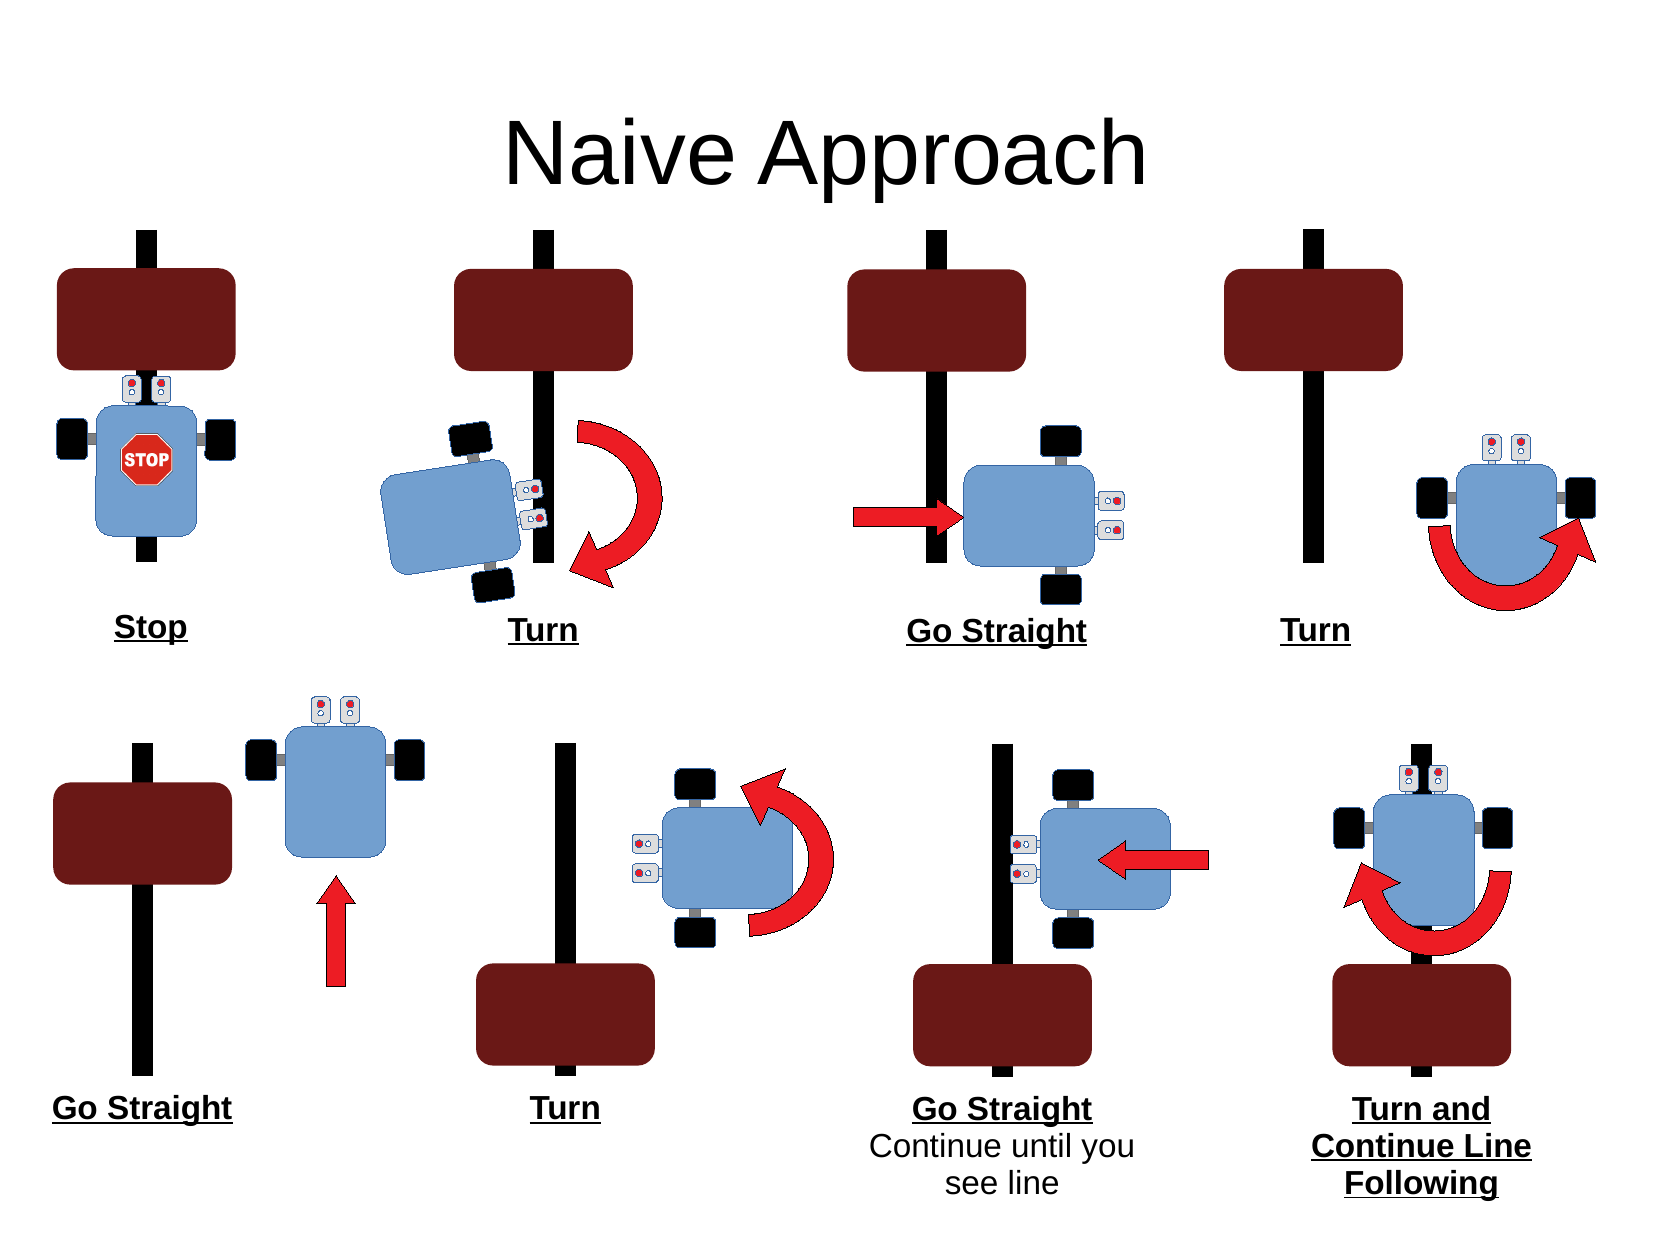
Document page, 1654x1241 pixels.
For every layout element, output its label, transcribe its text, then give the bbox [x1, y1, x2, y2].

text_box [380, 421, 548, 603]
text_box Turn [384, 604, 702, 693]
text_box Go Straight [0, 1082, 301, 1172]
text_box [632, 768, 834, 948]
picture [120, 433, 173, 486]
text_box [1333, 765, 1513, 956]
text_box [1416, 434, 1596, 611]
text_box [245, 696, 425, 858]
text_box [569, 420, 663, 588]
text_box [913, 964, 1092, 1067]
text_box [454, 268, 633, 372]
text_box [1332, 964, 1512, 1067]
text_box Turn and Continue Line Following [1263, 1083, 1581, 1241]
text_box Turn [1157, 604, 1475, 694]
text_box [56, 268, 236, 371]
text_box [847, 269, 1027, 372]
title Naive Approach [82, 49, 1571, 257]
text_box [1224, 268, 1403, 372]
text_box Go Straight Continue until you see line [843, 1083, 1161, 1241]
text_box [476, 963, 655, 1066]
text_box [853, 425, 1125, 604]
text_box [53, 782, 233, 885]
text_box Go Straight [838, 604, 1156, 694]
text_box [56, 375, 236, 537]
text_box Stop [0, 600, 310, 670]
text_box [316, 875, 356, 987]
text_box Turn [406, 1082, 724, 1172]
text_box [1010, 769, 1209, 949]
